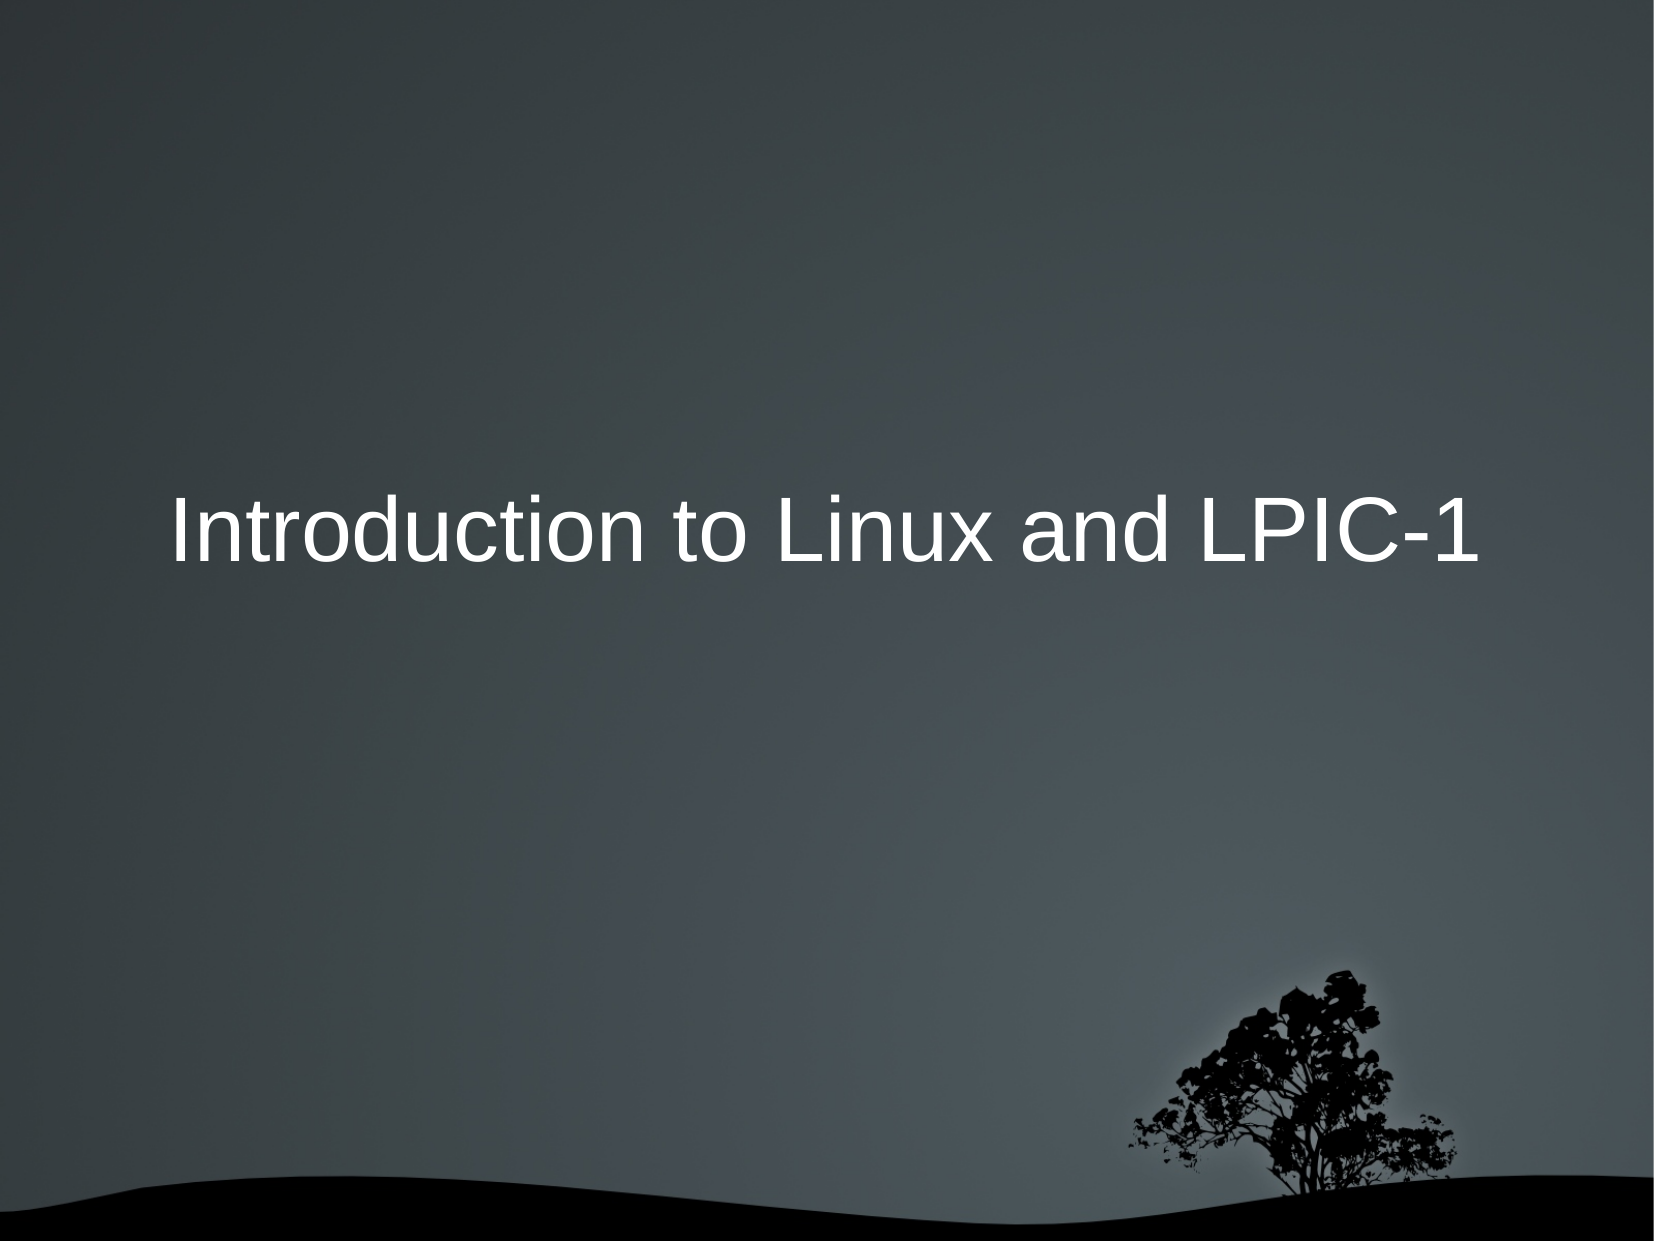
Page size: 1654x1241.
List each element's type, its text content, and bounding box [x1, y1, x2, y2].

picture [0, 0, 1654, 1241]
subtitle Introduction to Linux and LPIC-1 [82, 49, 1571, 1010]
